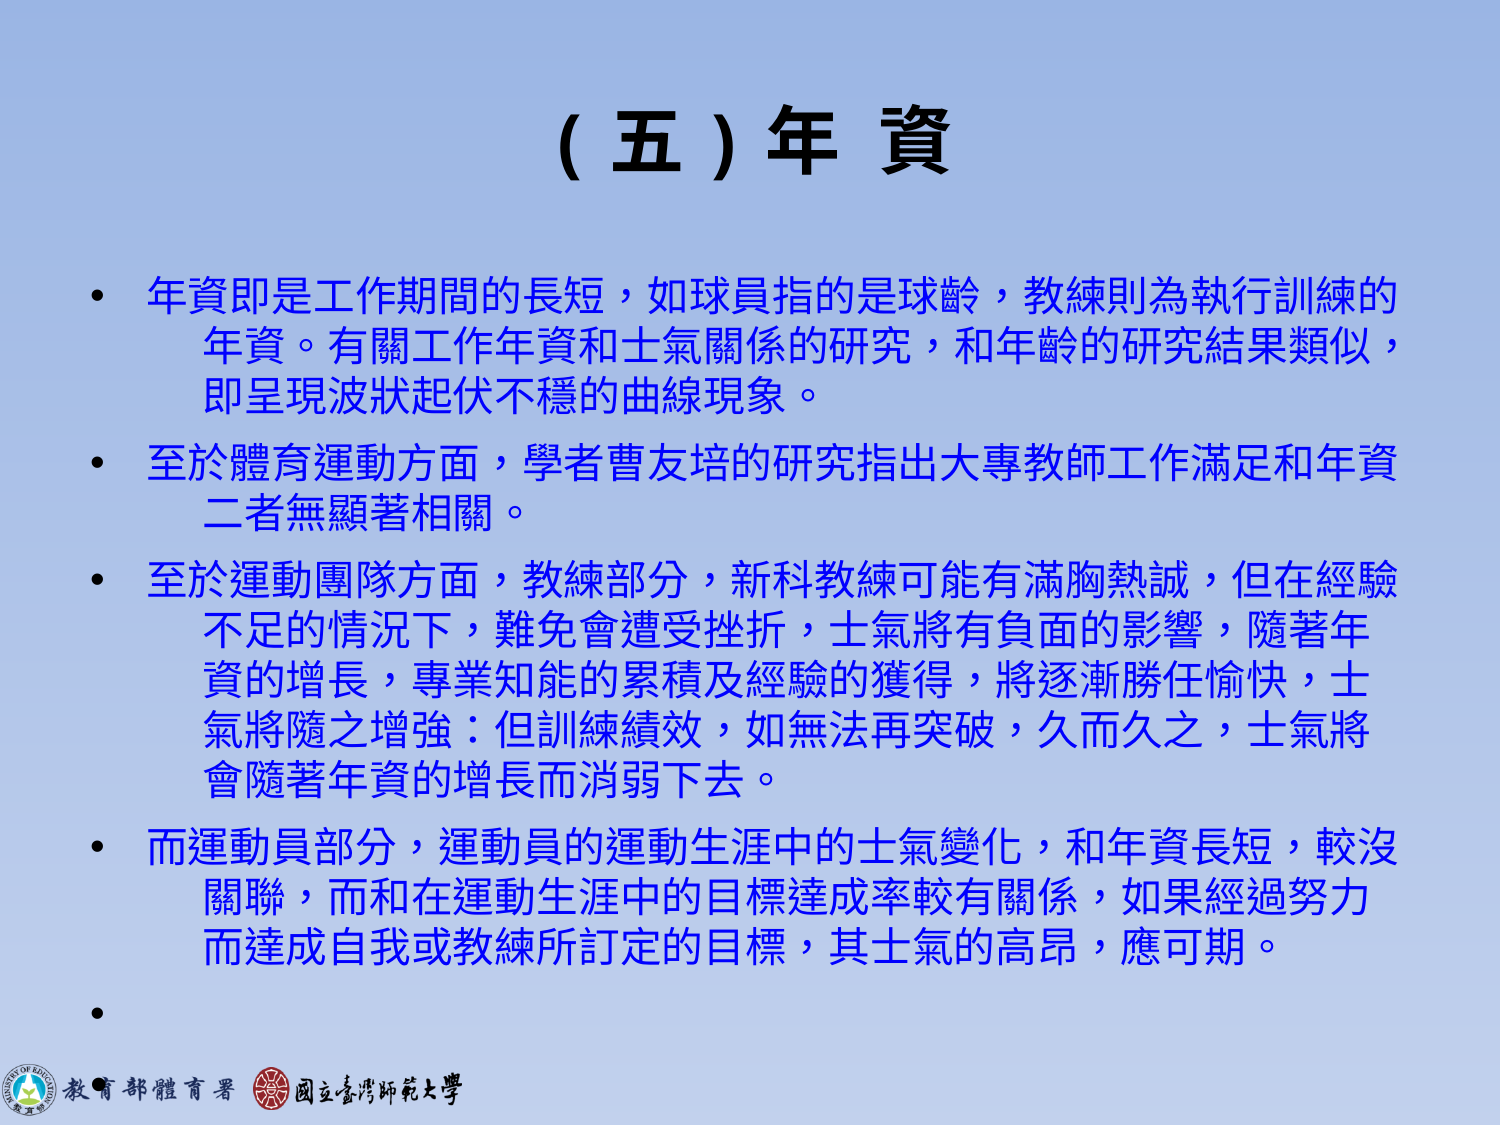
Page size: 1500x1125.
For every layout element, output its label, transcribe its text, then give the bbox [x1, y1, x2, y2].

title (五)年 資 [75, 45, 1426, 233]
list 年資即是工作期間的長短，如球員指的是球齡，教練則為執行訓練的年資。有關工作年資和士氣關係的研究，和年齡的研究結果類似，即呈現波狀起伏不穩的曲線現象。 至於體育運動方面，學者曹友培的研究指出大專教師工作滿足和年資二者無顯著相關。 至於運動團隊方面，教練部分，新科教練可能有滿胸熱誠，但在經驗不足的情況下，難免會遭受挫折，士氣將有負面的影響，隨著年資的增長，專業知能的累積及經驗的獲得，將逐漸勝任愉快，士氣將隨之增強：但訓練績效，如無法再突破，久而久之，士氣將會隨著年資的增長而消弱下去。 而運動員部分，運動員的運動生涯中的士氣變化，和年資長短，較沒關聯，而和在運動生涯中的目標達成率較有關係，如果經過努力而達成自我或教練所訂定的目標，其士氣的高昂，應可期。 [75, 262, 1426, 1005]
